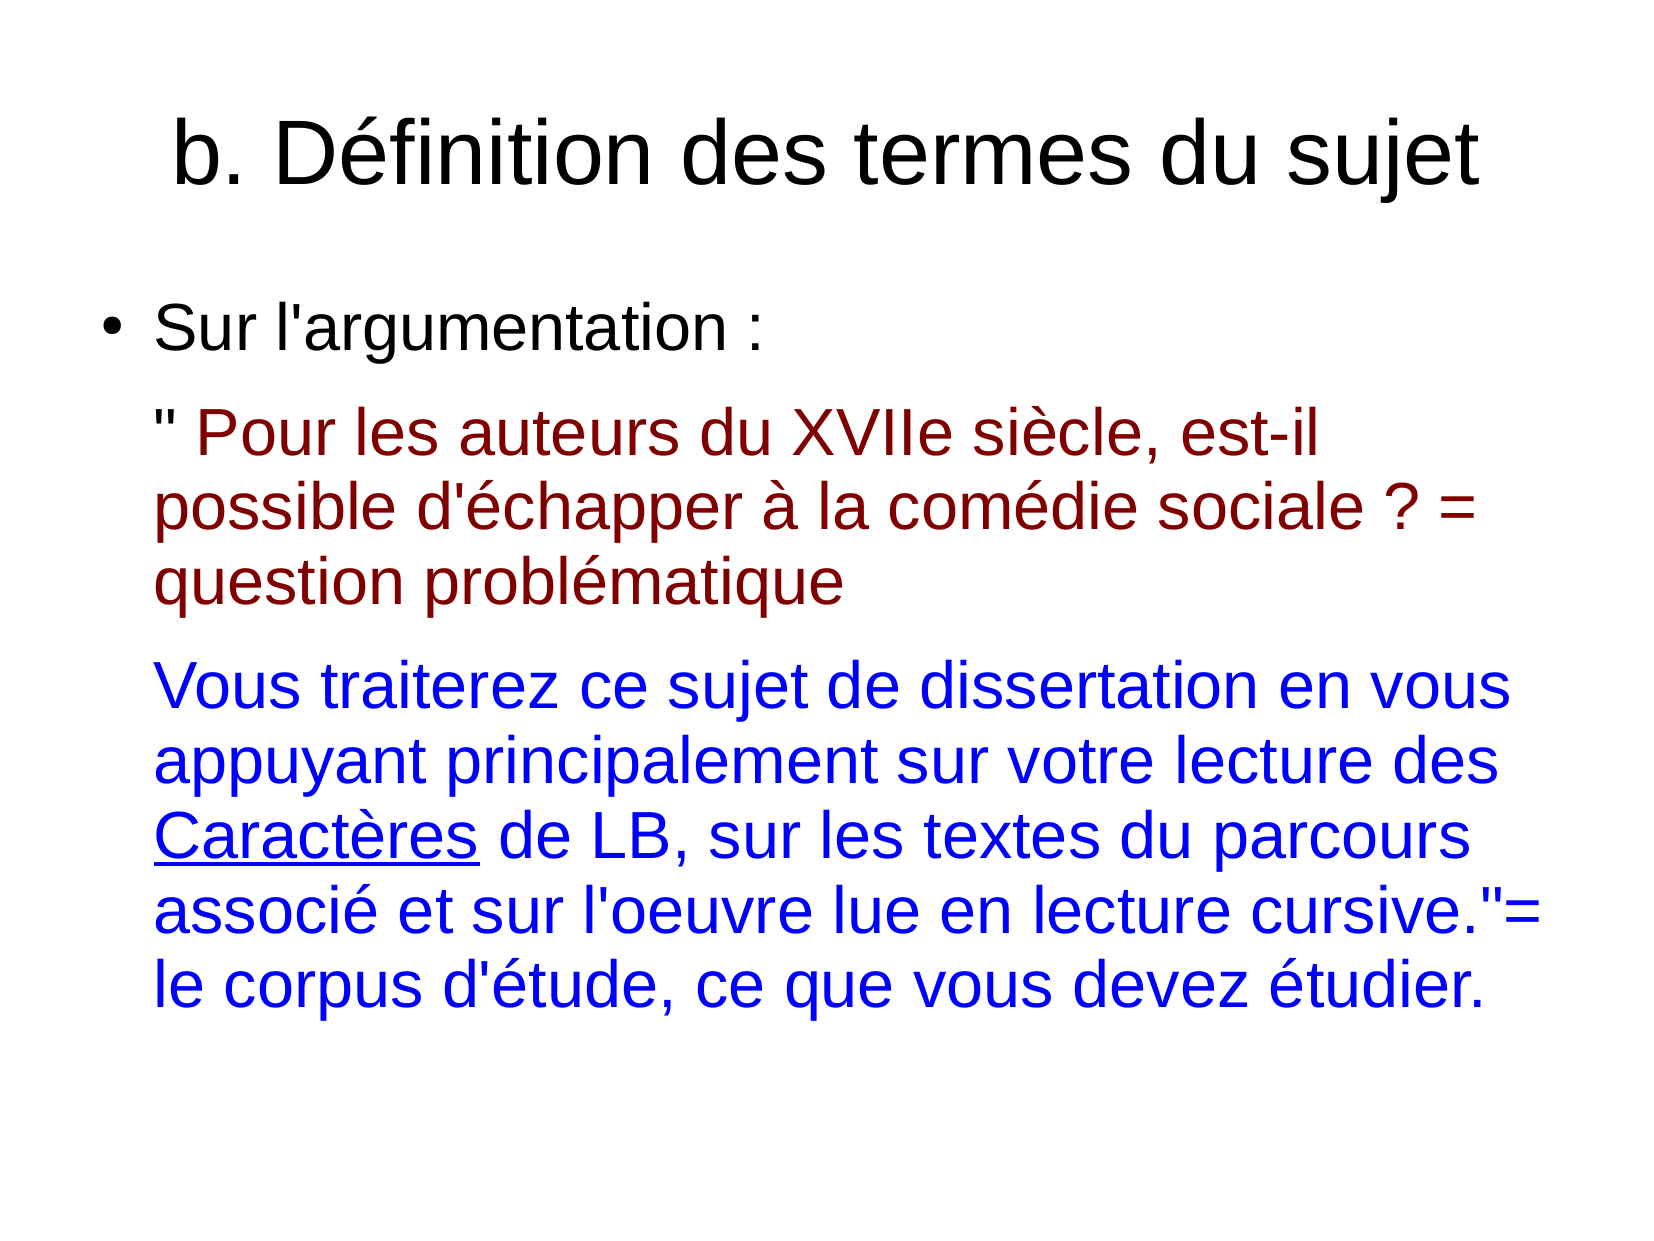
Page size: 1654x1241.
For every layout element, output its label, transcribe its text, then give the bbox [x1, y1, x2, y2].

title b. Définition des termes du sujet [82, 49, 1571, 257]
list Sur l'argumentation : " Pour les auteurs du XVIIe siècle, est-il possible d'échapper à la comédie sociale ? = question problématique Vous traiterez ce sujet de dissertation en vous appuyant principalement sur votre lecture des Caractères de LB, sur les textes du parcours associé et sur l'oeuvre lue en lecture cursive."= le corpus d'étude, ce que vous devez étudier. [82, 290, 1571, 1023]
